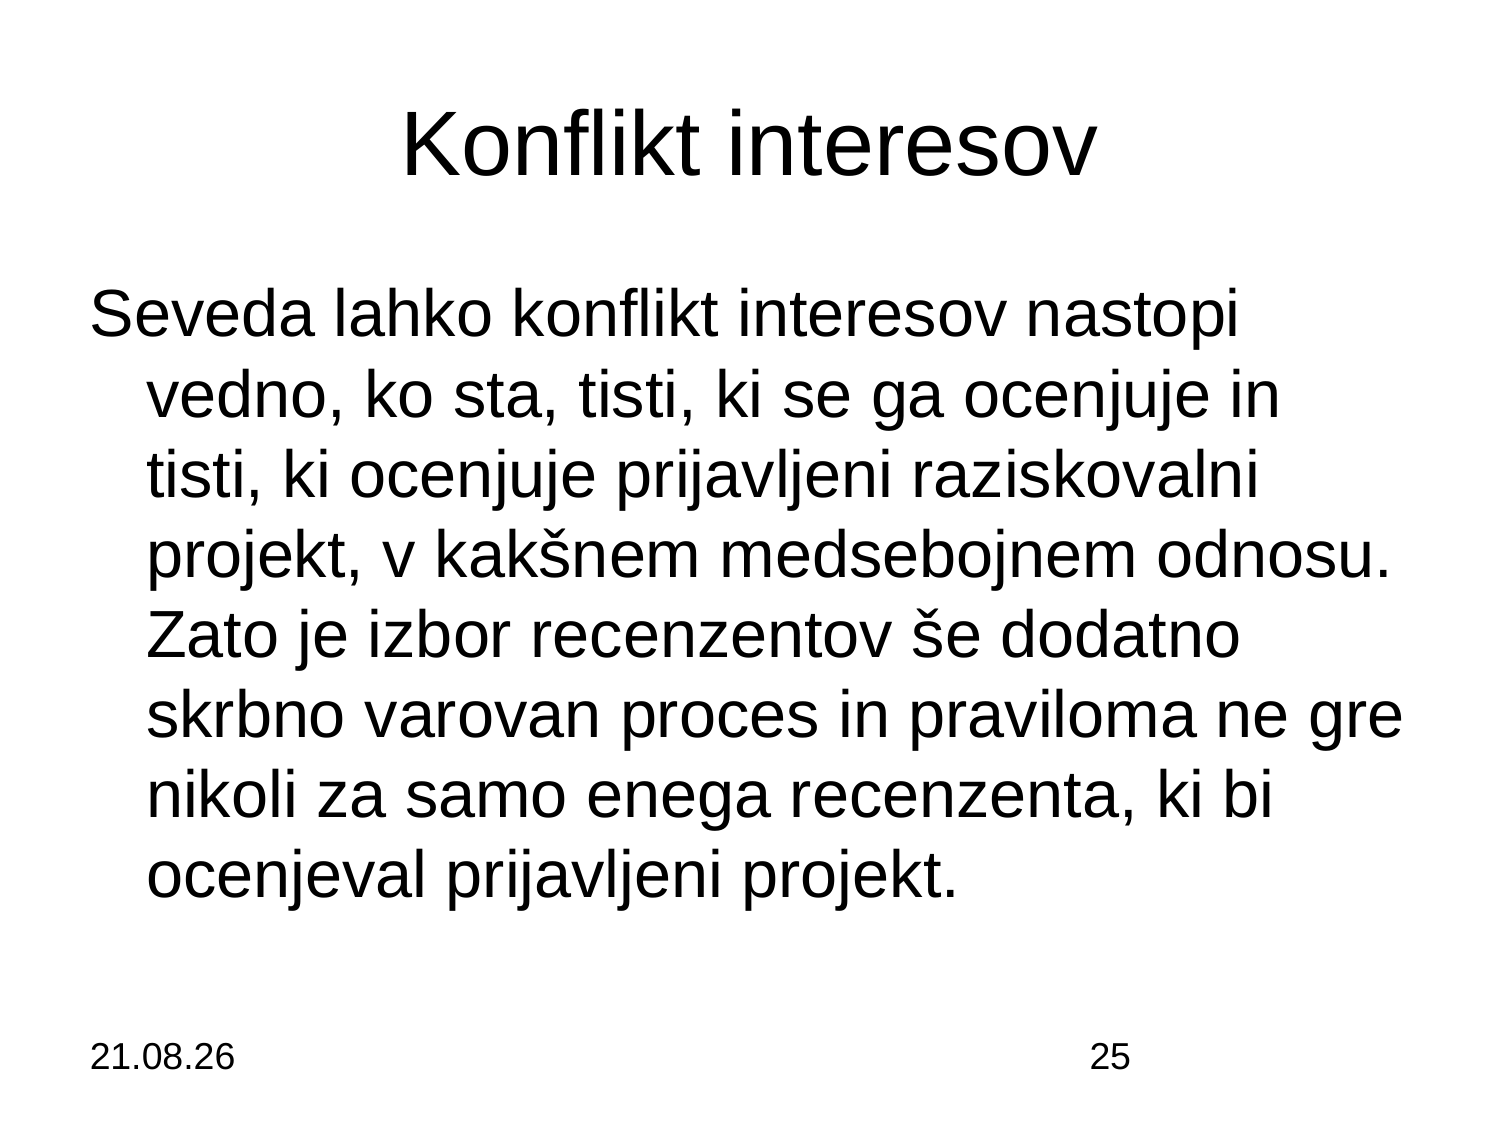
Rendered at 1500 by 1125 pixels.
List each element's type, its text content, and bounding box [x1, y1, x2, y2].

list Seveda lahko konflikt interesov nastopi vedno, ko sta, tisti, ki se ga ocenjuje in tisti, ki ocenjuje prijavljeni raziskovalni projekt, v kakšnem medsebojnem odnosu. Zato je izbor recenzentov še dodatno skrbno varovan proces in praviloma ne gre nikoli za samo enega recenzenta, ki bi ocenjeval prijavljeni projekt. [75, 262, 1426, 1006]
title Konflikt interesov [75, 45, 1426, 233]
